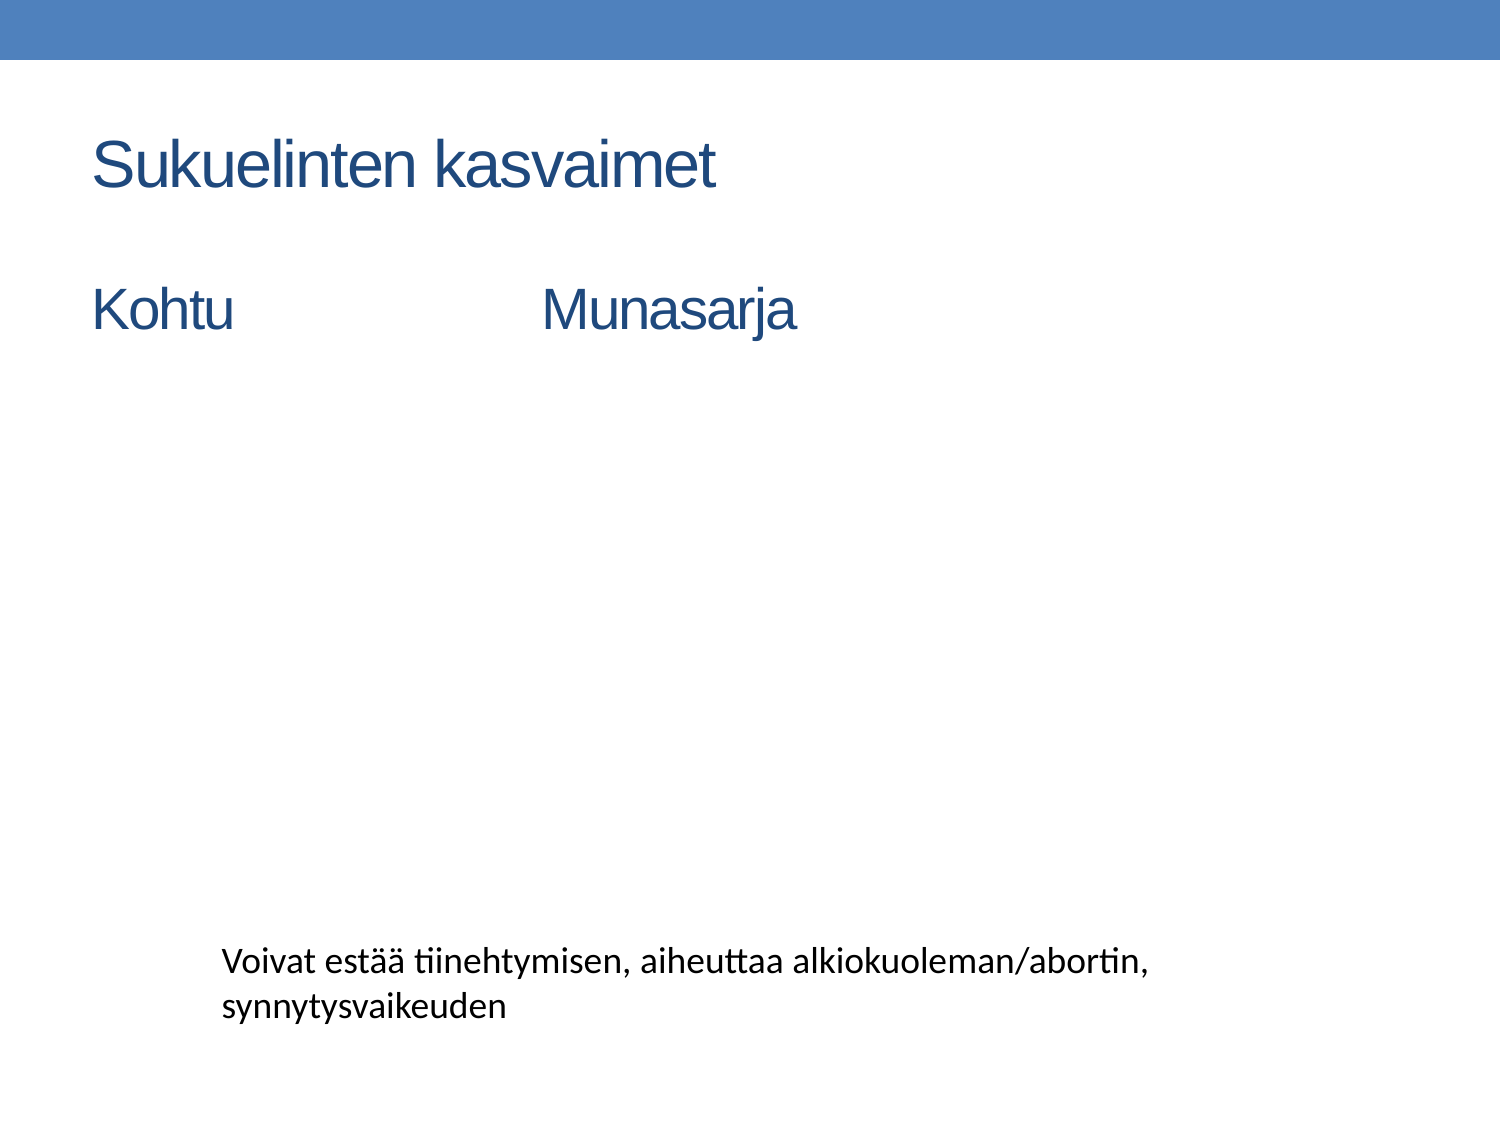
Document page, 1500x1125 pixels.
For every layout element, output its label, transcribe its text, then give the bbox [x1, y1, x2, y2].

text_box Voivat estää tiinehtymisen, aiheuttaa alkiokuoleman/abortin, synnytysvaikeuden [206, 928, 1258, 1035]
title Sukuelinten kasvaimet Kohtu Munasarja [76, 113, 1427, 277]
